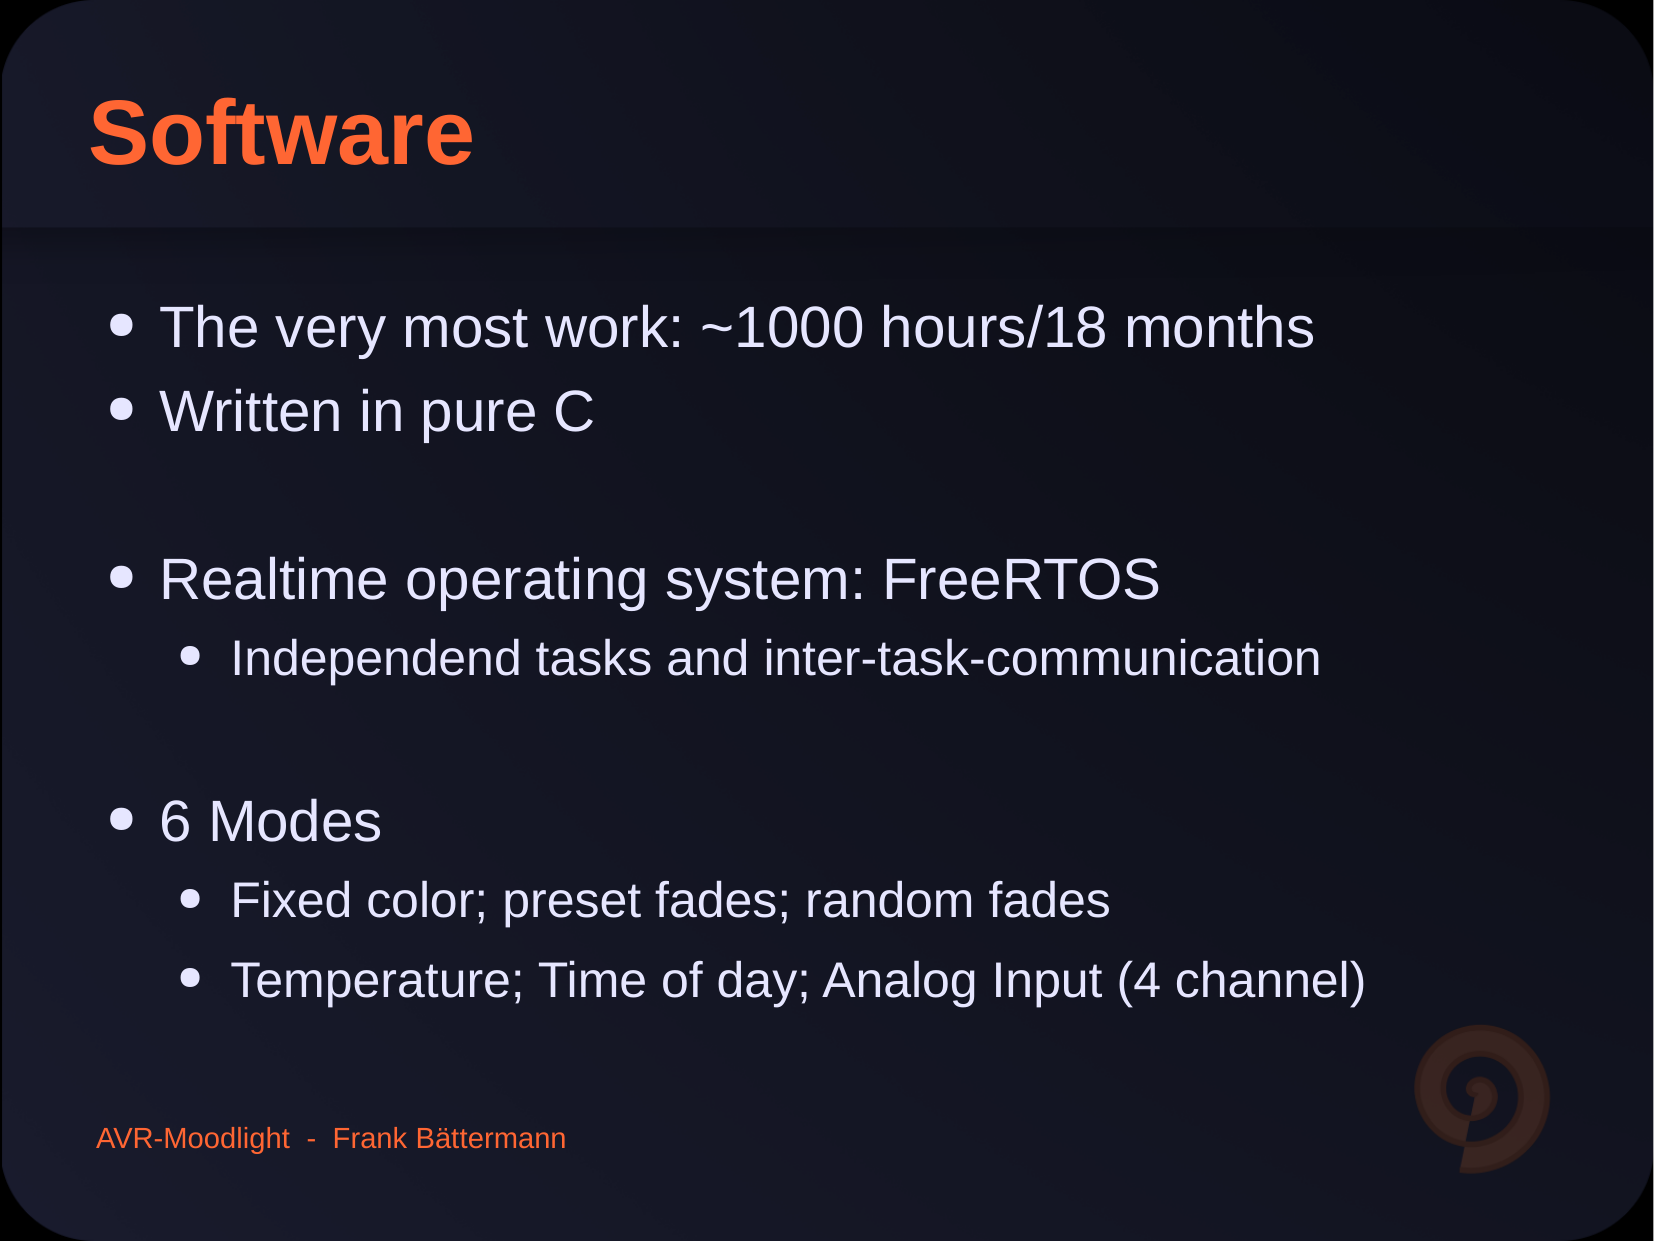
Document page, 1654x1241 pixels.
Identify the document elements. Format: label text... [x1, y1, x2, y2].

title Software [88, 59, 1565, 207]
list The very most work: ~1000 hours/18 months Written in pure C Realtime operating system: FreeRTOS Independend tasks and inter-task-communication 6 Modes Fixed color; preset fades; random fades Temperature; Time of day; Analog Input (4 channel) [88, 295, 1565, 1093]
picture [0, 0, 1654, 1241]
